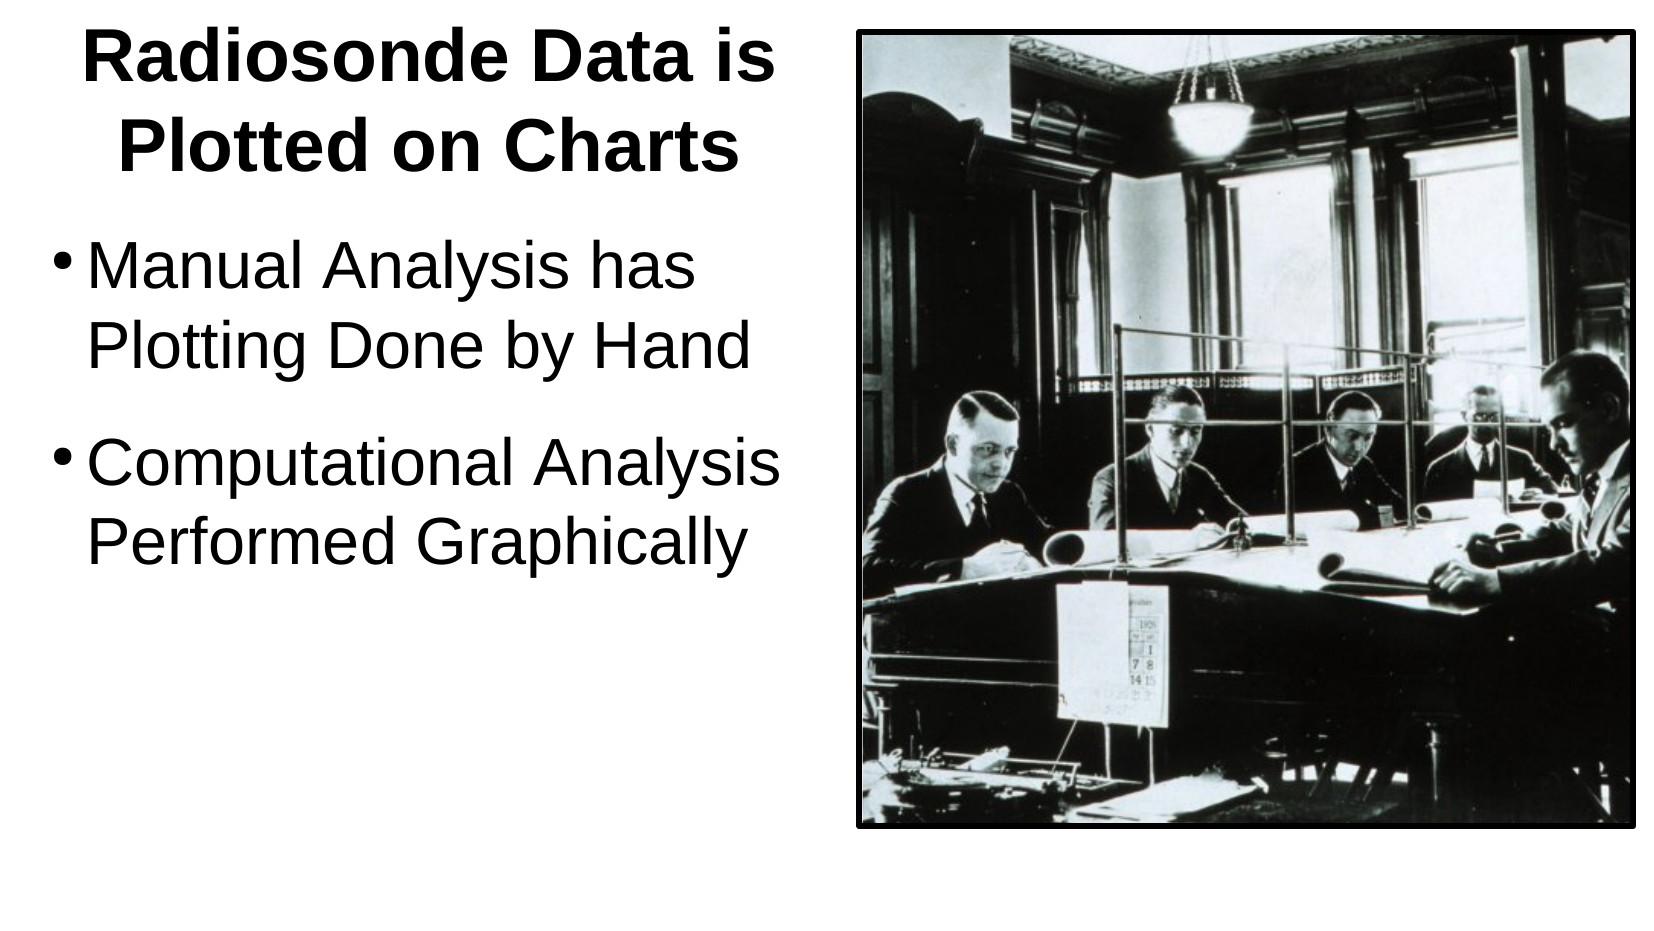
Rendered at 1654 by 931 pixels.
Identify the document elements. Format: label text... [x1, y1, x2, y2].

text_box Manual Analysis has Plotting Done by Hand Computational Analysis Performed Graphically [0, 214, 833, 586]
title Radiosonde Data is Plotted on Charts [0, 5, 863, 188]
picture [862, 34, 1631, 824]
